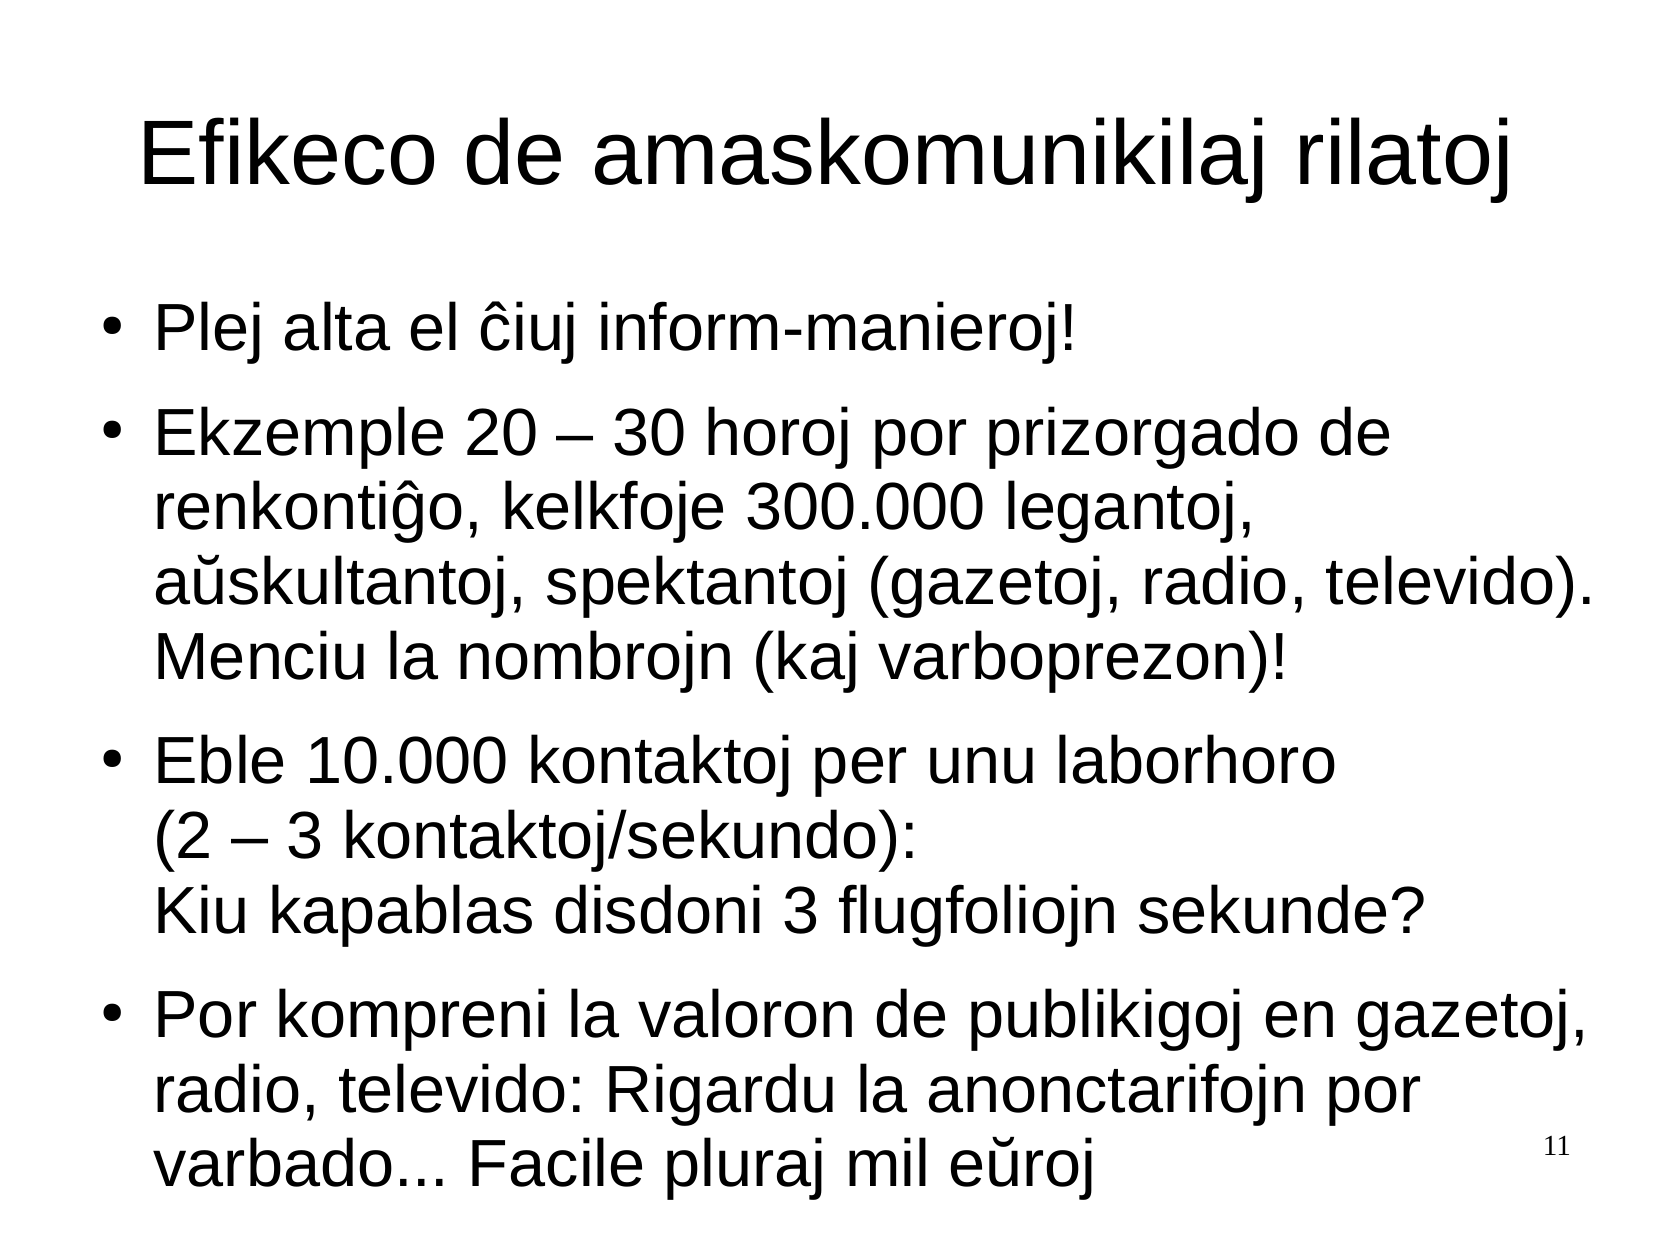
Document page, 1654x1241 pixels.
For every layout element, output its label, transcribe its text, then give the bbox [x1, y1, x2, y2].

title Efikeco de amaskomunikilaj rilatoj [82, 49, 1571, 257]
list Plej alta el ĉiuj inform-manieroj! Ekzemple 20 – 30 horoj por prizorgado de renkontiĝo, kelkfoje 300.000 legantoj, aŭskultantoj, spektantoj (gazetoj, radio, televido). Menciu la nombrojn (kaj varboprezon)! Eble 10.000 kontaktoj per unu laborhoro (2 – 3 kontaktoj/sekundo): Kiu kapablas disdoni 3 flugfoliojn sekunde? Por kompreni la valoron de publikigoj en gazetoj, radio, televido: Rigardu la anonctarifojn por varbado... Facile pluraj mil eŭroj [82, 290, 1625, 1202]
